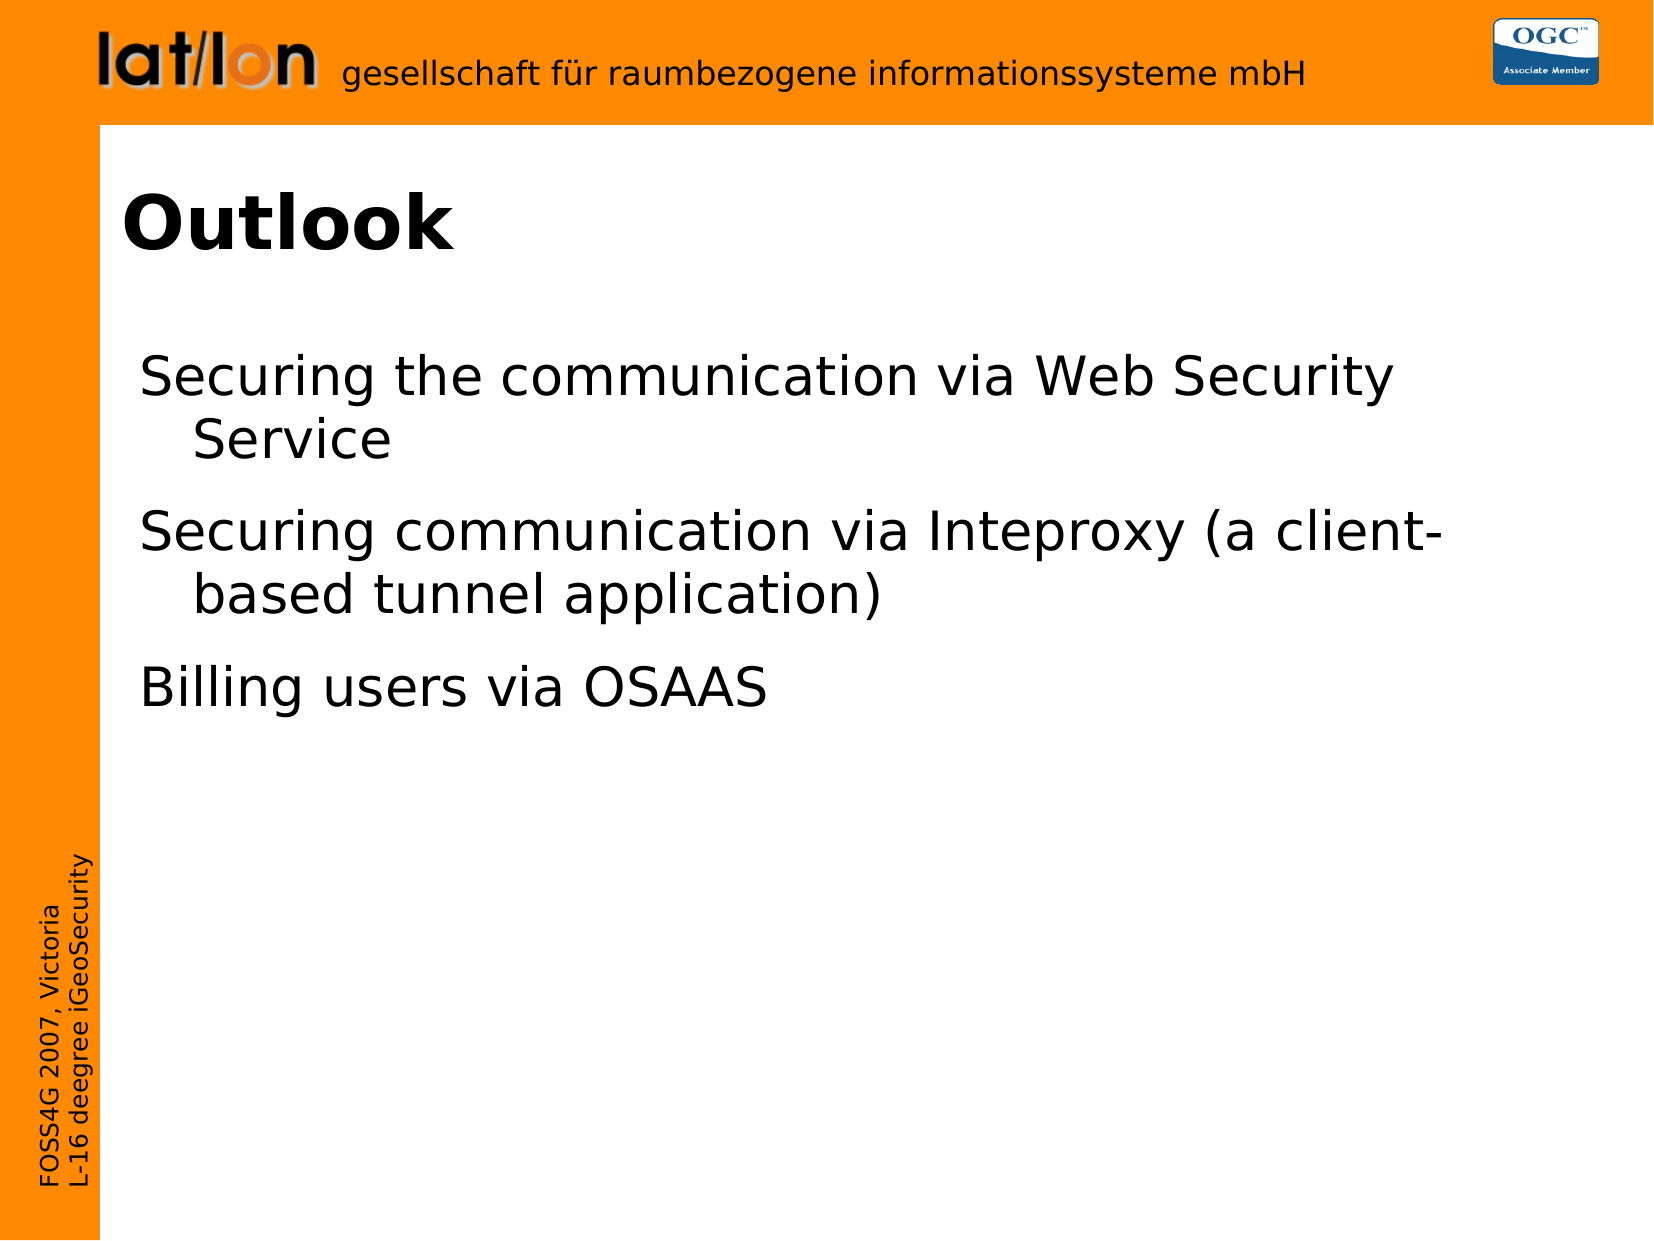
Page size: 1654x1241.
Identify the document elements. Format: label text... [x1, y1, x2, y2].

picture [1493, 18, 1599, 85]
list Securing the communication via Web Security Service Securing communication via Inteproxy (a client-based tunnel application) Billing users via OSAAS [121, 344, 1534, 1127]
title Outlook [121, 120, 1534, 328]
picture [87, 23, 324, 97]
